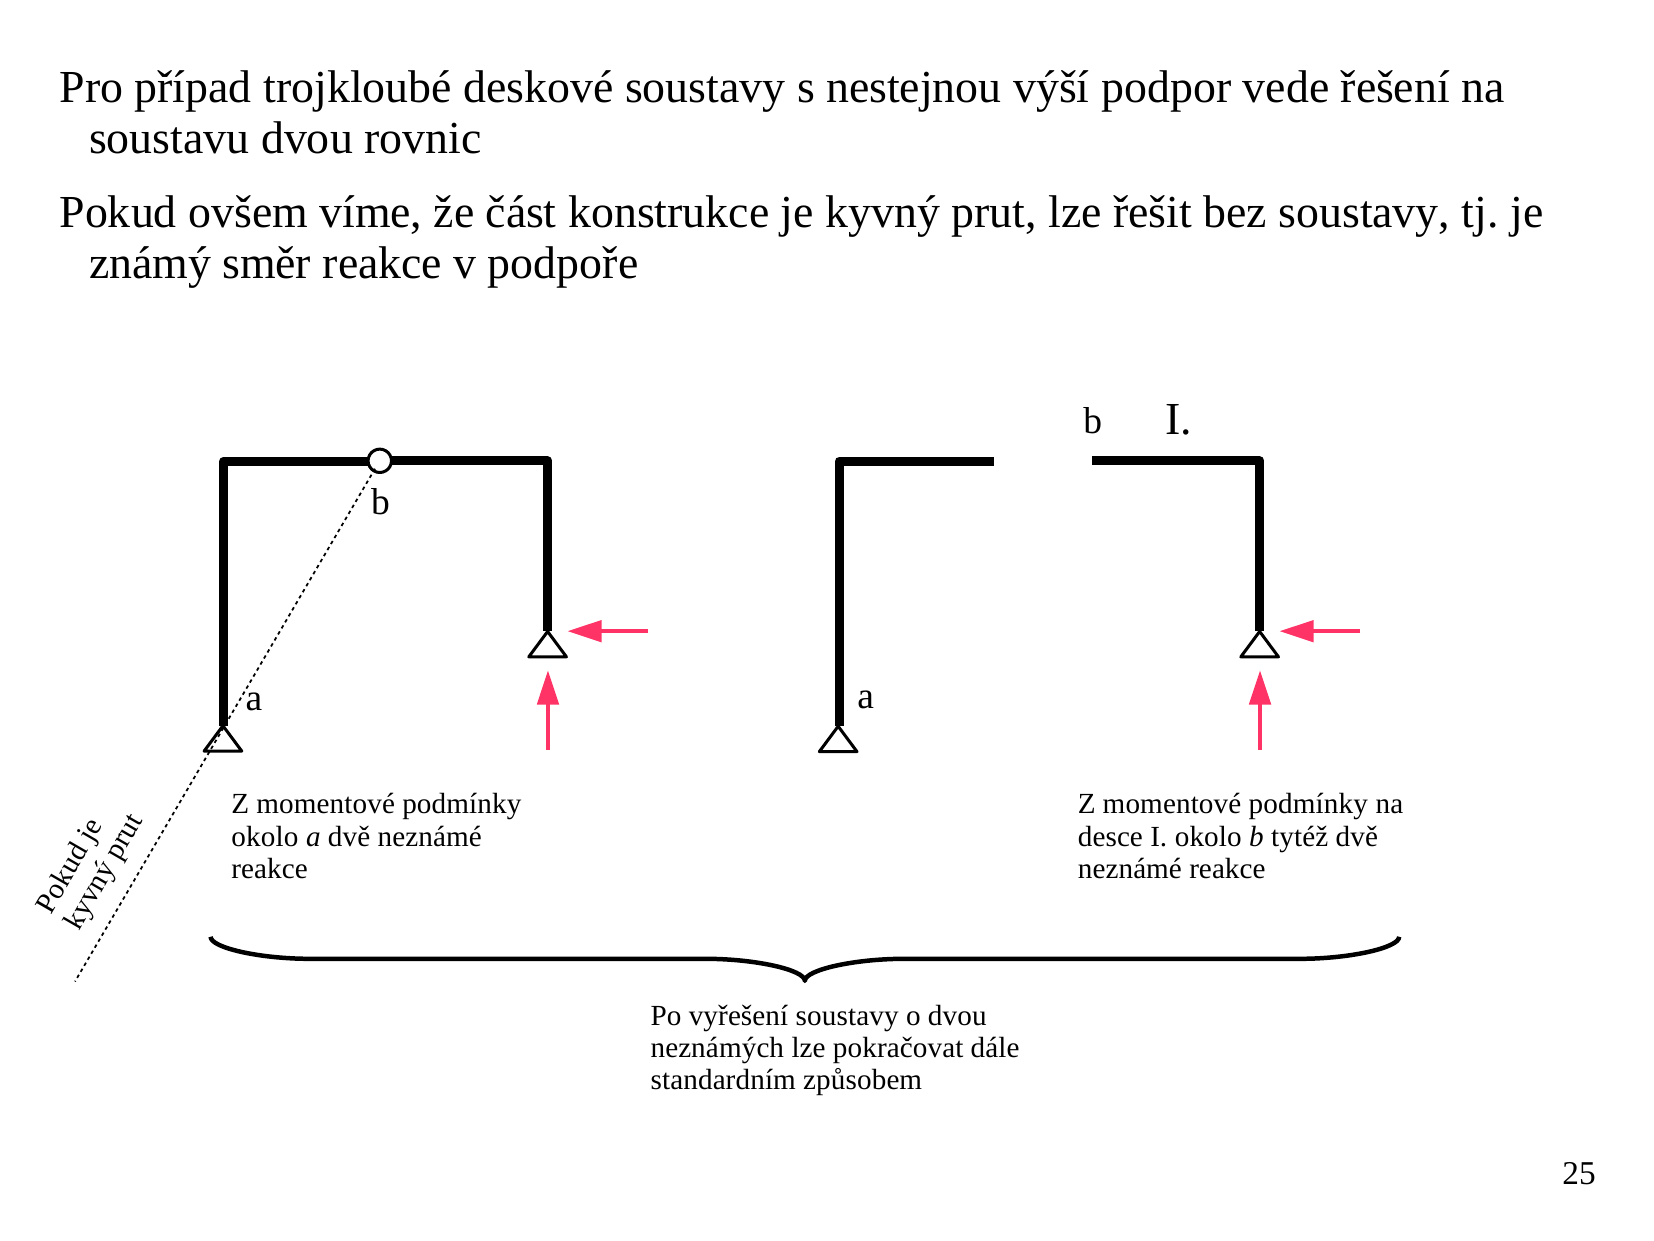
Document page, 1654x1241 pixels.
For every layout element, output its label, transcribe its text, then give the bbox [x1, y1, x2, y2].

text_box I. [1150, 386, 1237, 458]
text_box a [230, 669, 288, 731]
text_box Z momentové podmínky na desce I. okolo b tytéž dvě neznámé reakce [1063, 780, 1422, 902]
text_box Z momentové podmínky okolo a dvě neznámé reakce [216, 780, 576, 902]
text_box Po vyřešení soustavy o dvou neznámých lze pokračovat dále standardním způsobem [635, 991, 1052, 1114]
list Pro případ trojkloubé deskové soustavy s nestejnou výší podpor vede řešení na soustavu dvou rovnic Pokud ovšem víme, že část konstrukce je kyvný prut, lze řešit bez soustavy, tj. je známý směr reakce v podpoře [59, 62, 1548, 967]
text_box b [1068, 392, 1125, 453]
text_box Pokud je kyvný prut [14, 748, 183, 955]
text_box [368, 449, 392, 473]
text_box a [842, 667, 899, 728]
text_box b [356, 473, 413, 535]
